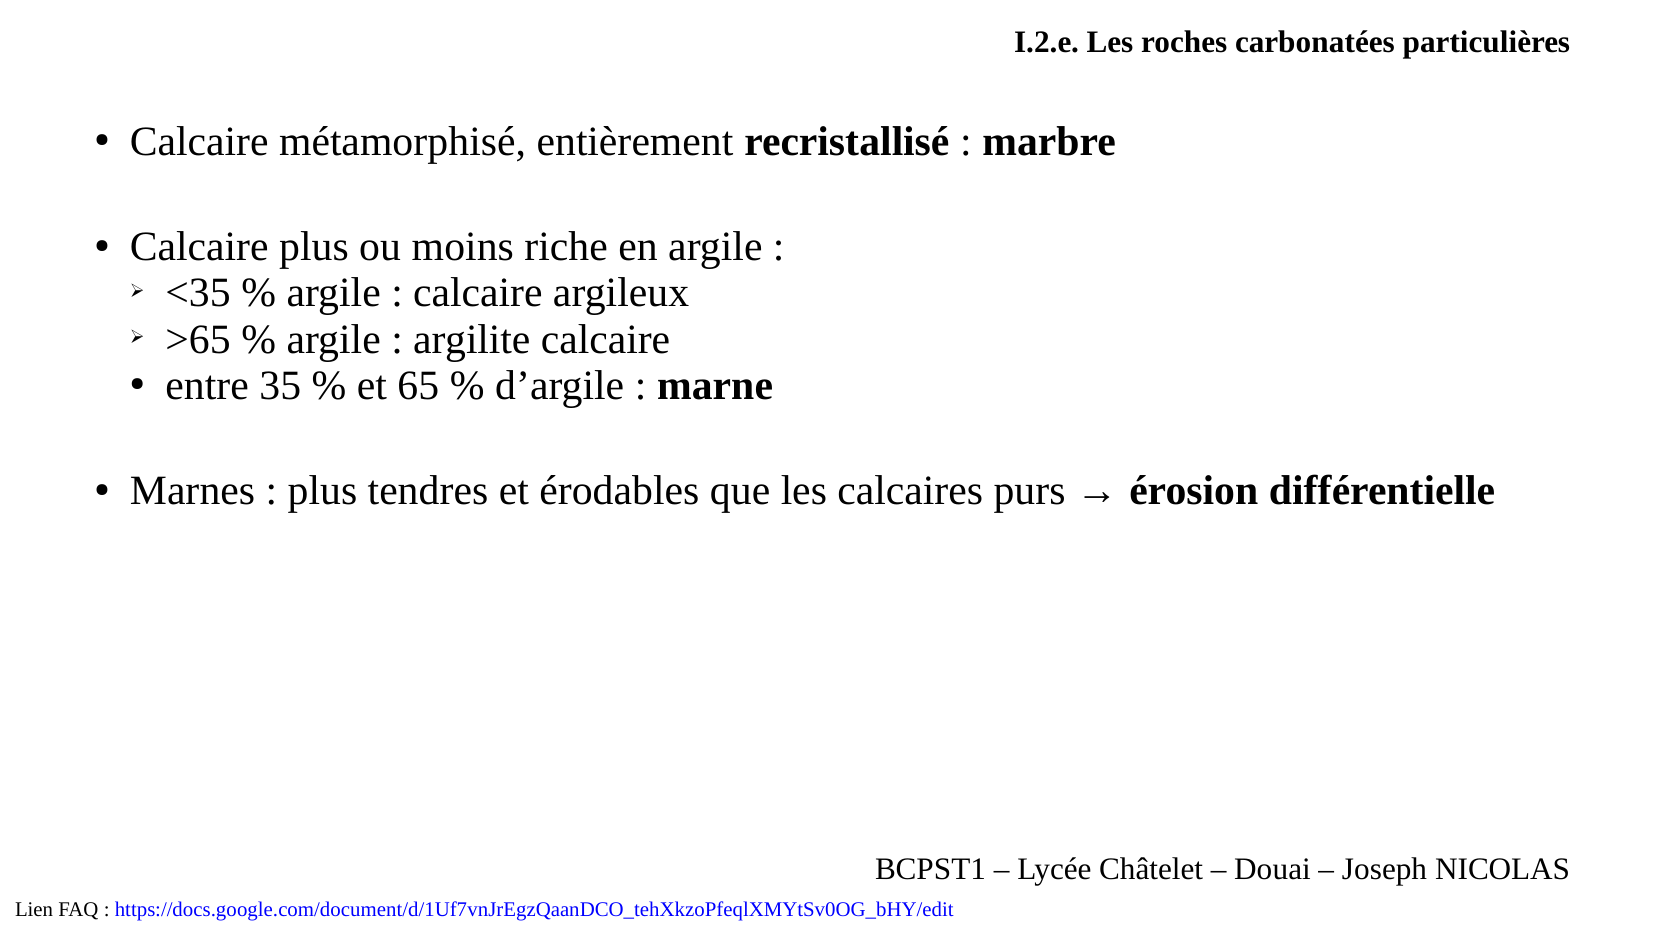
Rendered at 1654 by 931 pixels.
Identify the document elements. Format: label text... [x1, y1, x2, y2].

text_box Calcaire métamorphisé, entièrement recristallisé : marbre Calcaire plus ou moins riche en argile : <35 % argile : calcaire argileux >65 % argile : argilite calcaire entre 35 % et 65 % d’argile : marne Marnes : plus tendres et érodables que les calcaires purs → érosion différentielle [94, 118, 1549, 697]
text_box Lien FAQ : https://docs.google.com/document/d/1Uf7vnJrEgzQaanDCO_tehXkzoPfeqlXMYtSv0OG_bHY/edit [0, 897, 993, 931]
text_box BCPST1 – Lycée Châtelet – Douai – Joseph NICOLAS [637, 832, 1571, 905]
text_box I.2.e. Les roches carbonatées particulières [637, 5, 1572, 78]
